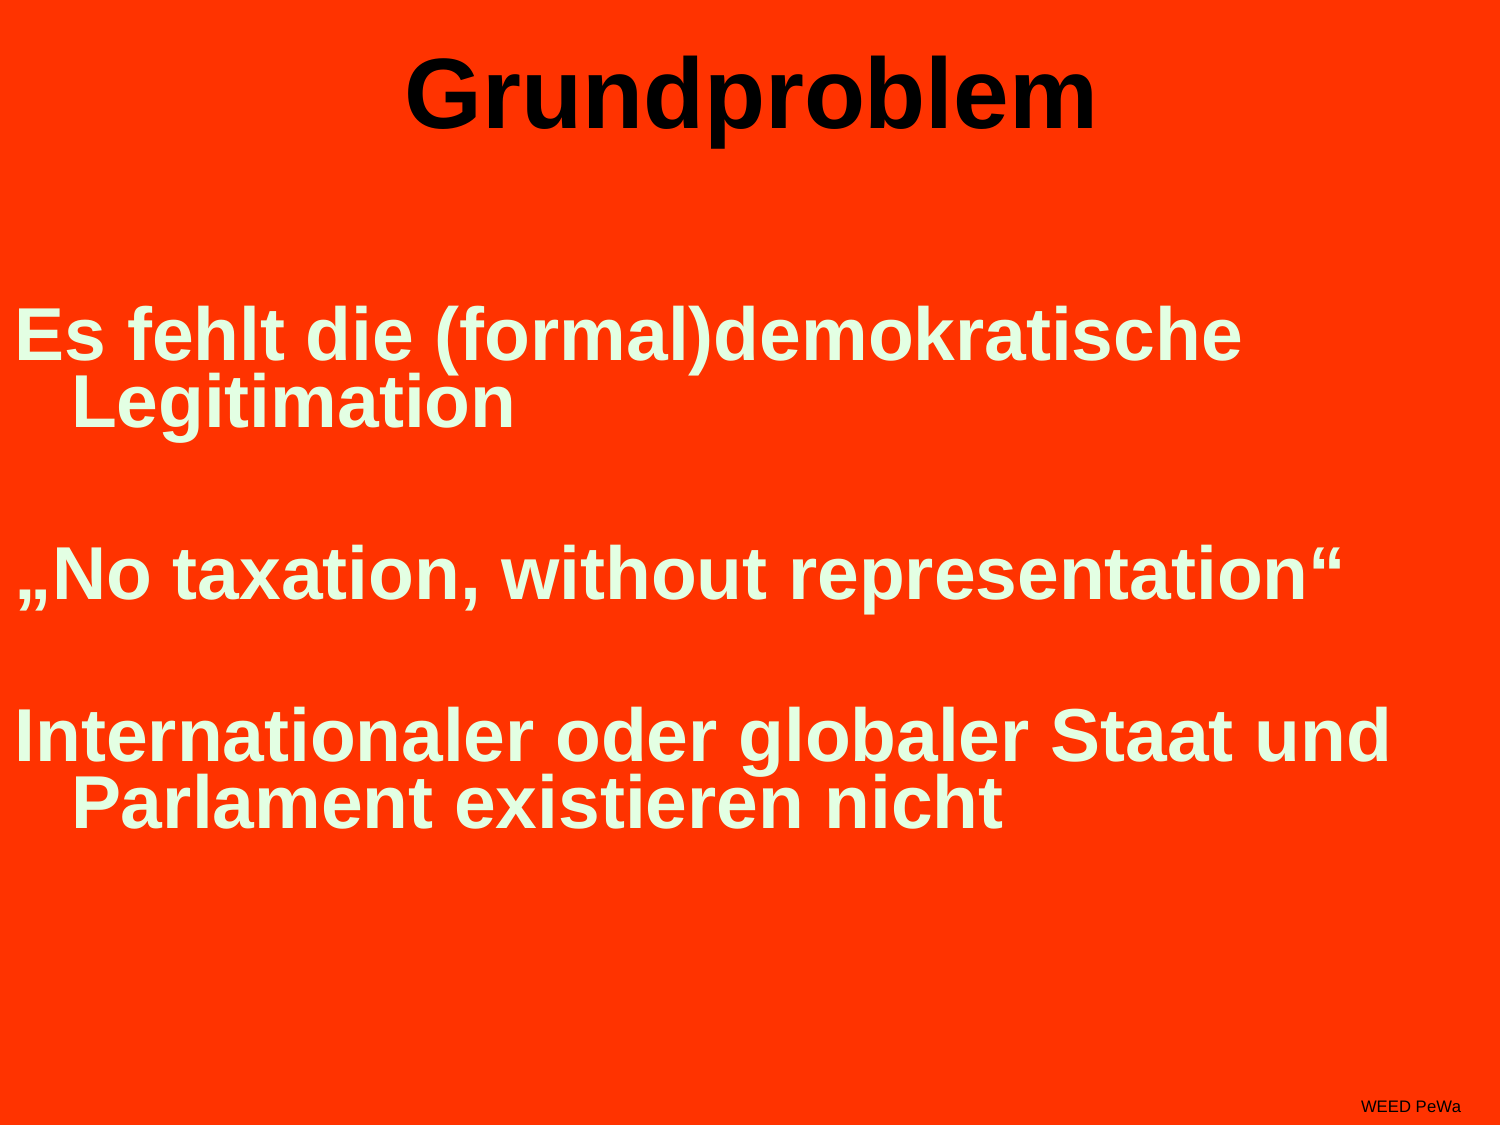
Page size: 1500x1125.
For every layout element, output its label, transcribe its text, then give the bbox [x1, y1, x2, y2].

list Es fehlt die (formal)demokratische Legitimation „No taxation, without representation“ Internationaler oder globaler Staat und Parlament existieren nicht [0, 196, 1500, 922]
title Grundproblem [76, 0, 1427, 188]
text_box WEED PeWa [1346, 1089, 1500, 1125]
